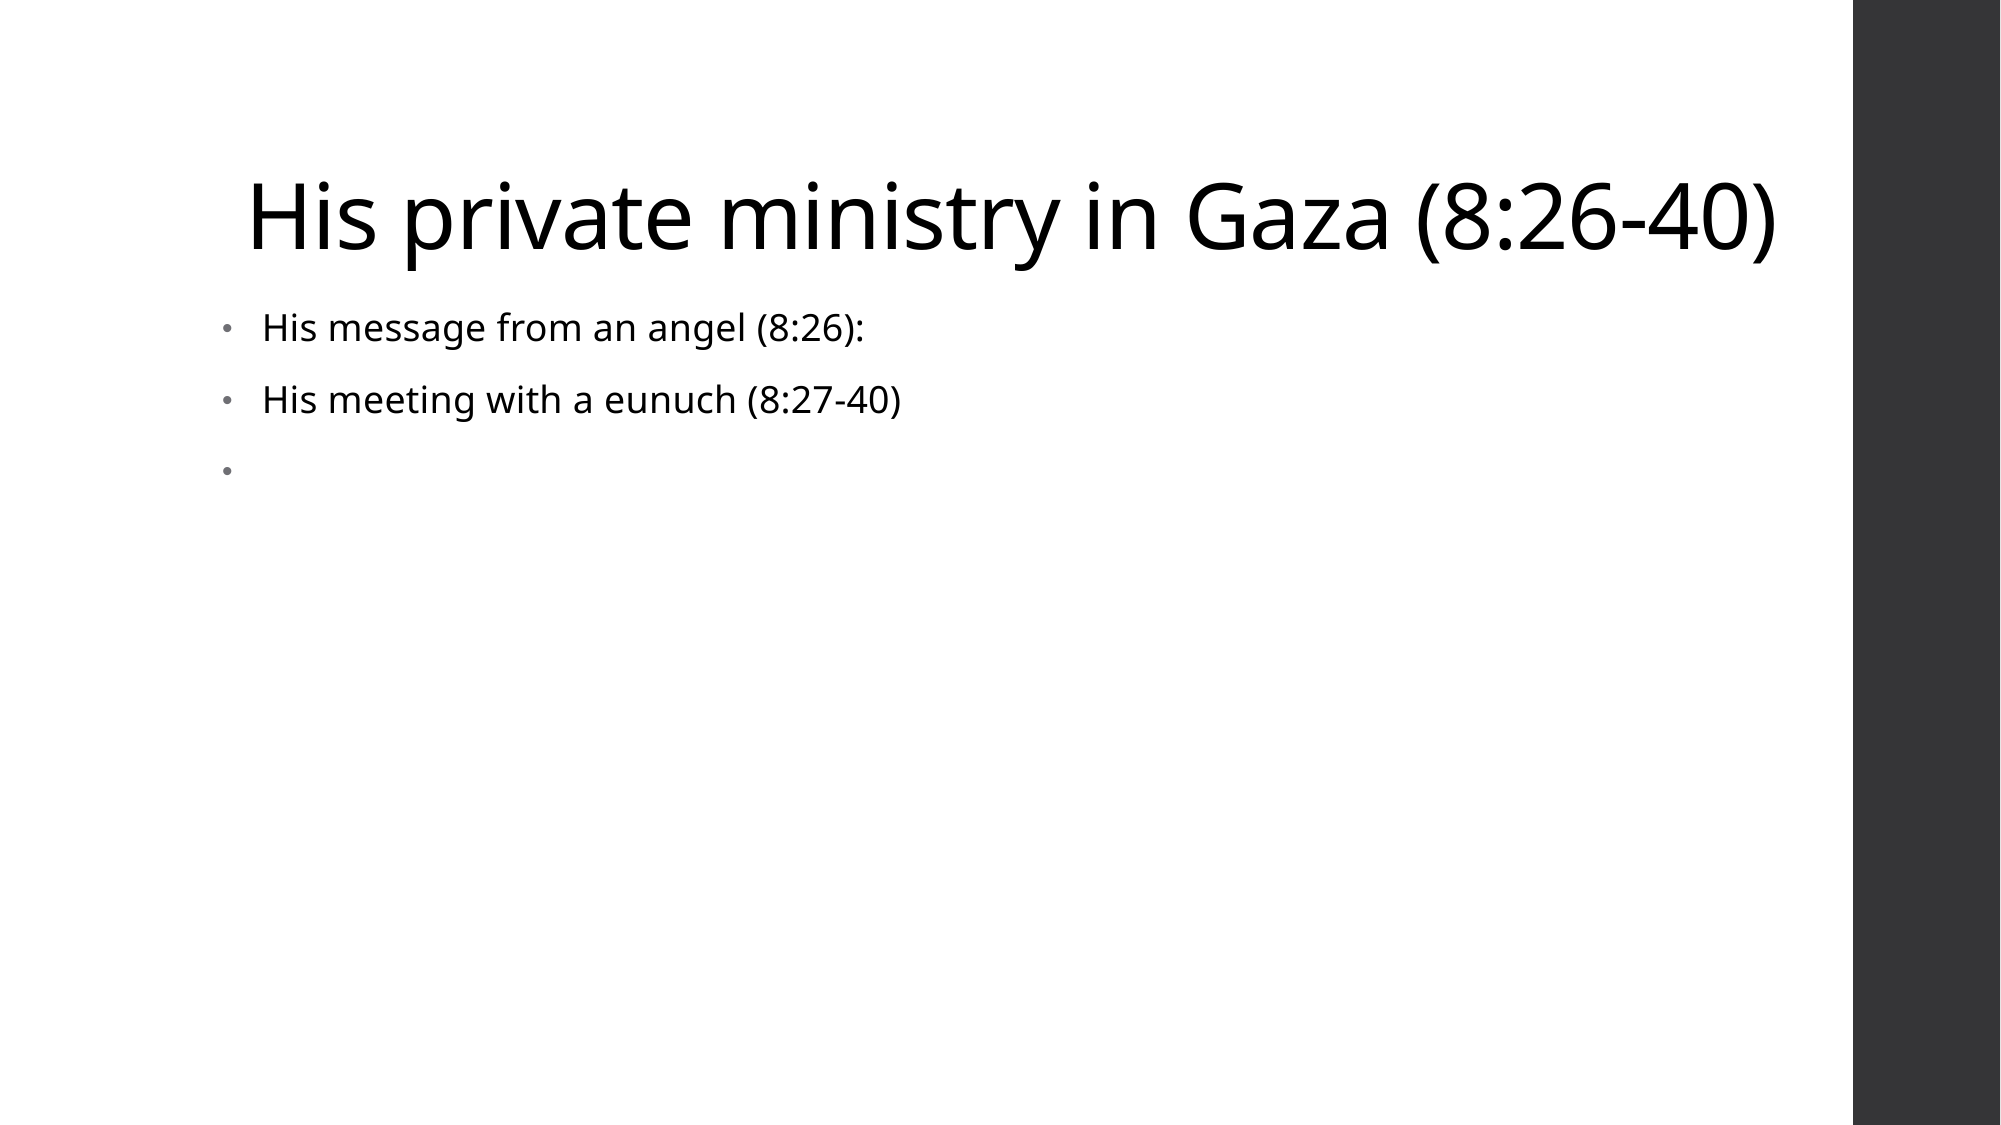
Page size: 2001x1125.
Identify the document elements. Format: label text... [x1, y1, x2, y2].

title His private ministry in Gaza (8:26-40) [206, 60, 1797, 278]
list His message from an angel (8:26): His meeting with a eunuch (8:27-40) [206, 299, 1617, 1014]
